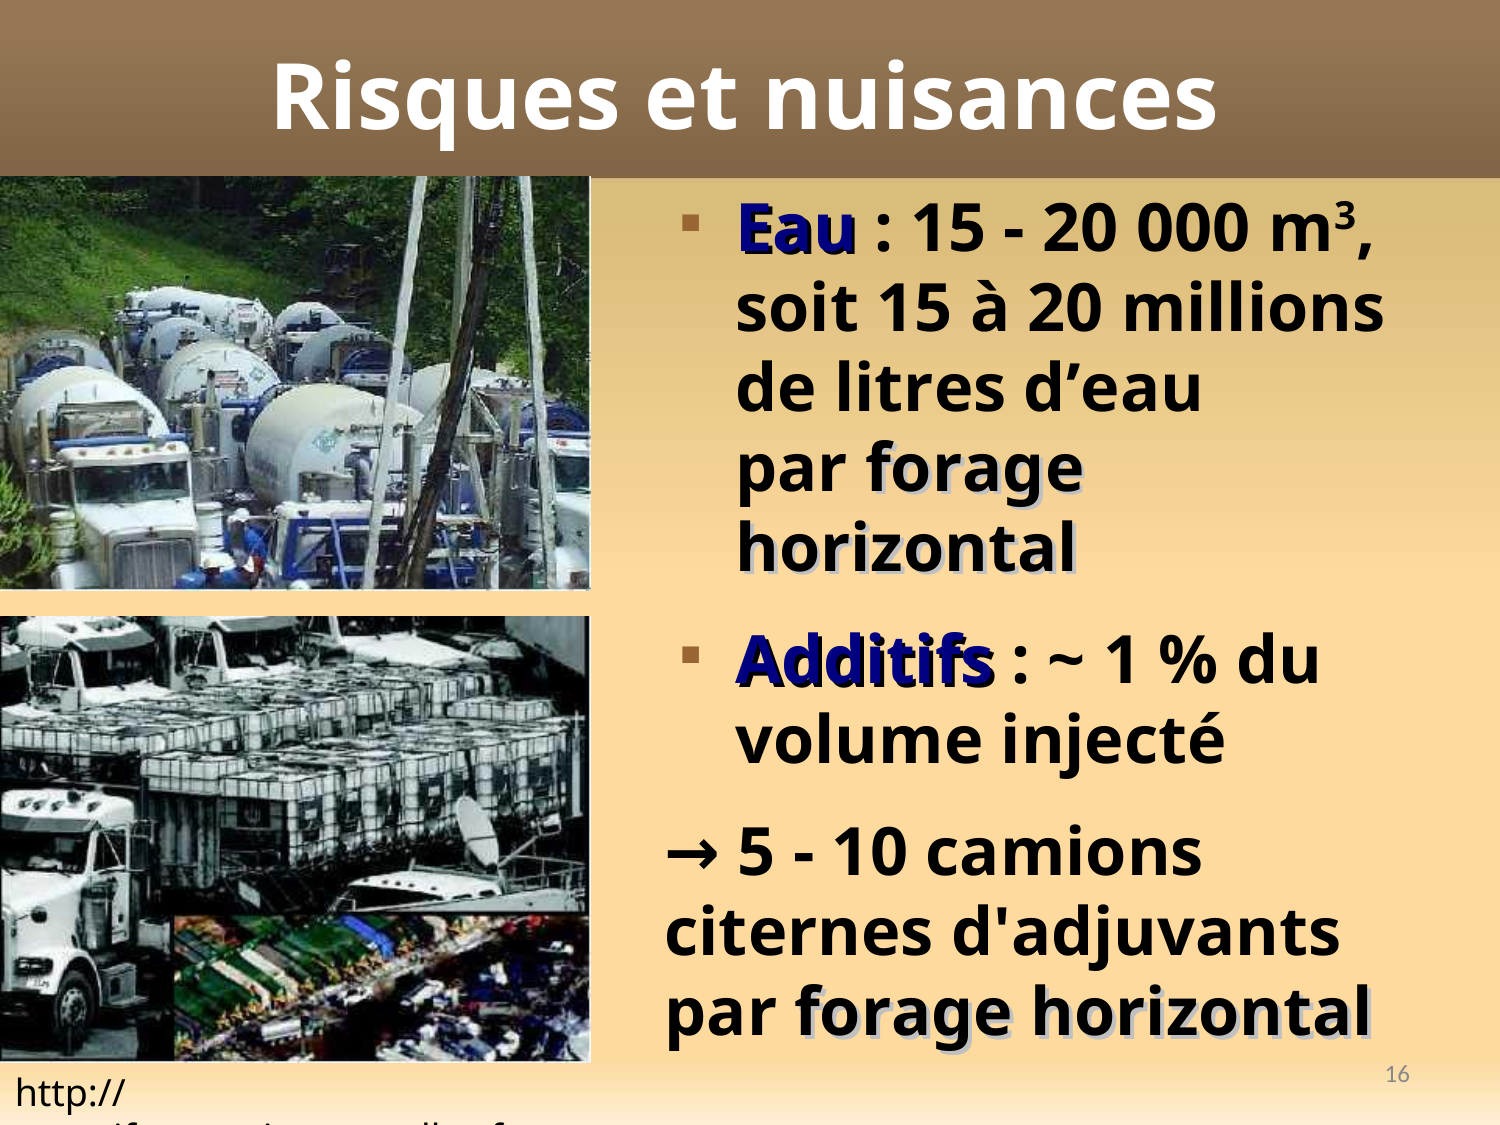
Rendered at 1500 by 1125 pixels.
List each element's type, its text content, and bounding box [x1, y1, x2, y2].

text_box <numéro> [1074, 1093, 1425, 1103]
picture [0, 0, 1500, 1125]
text_box http://www.ifpenergiesnouvelles.fr [0, 1062, 642, 1122]
list Eau : 15 - 20 000 m3, soit 15 à 20 millions de litres d’eau par forage horizontal Additifs : ~ 1 % du volume injecté → 5 - 10 camions citernes d'adjuvants par forage horizontal [649, 177, 1447, 1093]
title Risques et nuisances [69, 0, 1420, 188]
